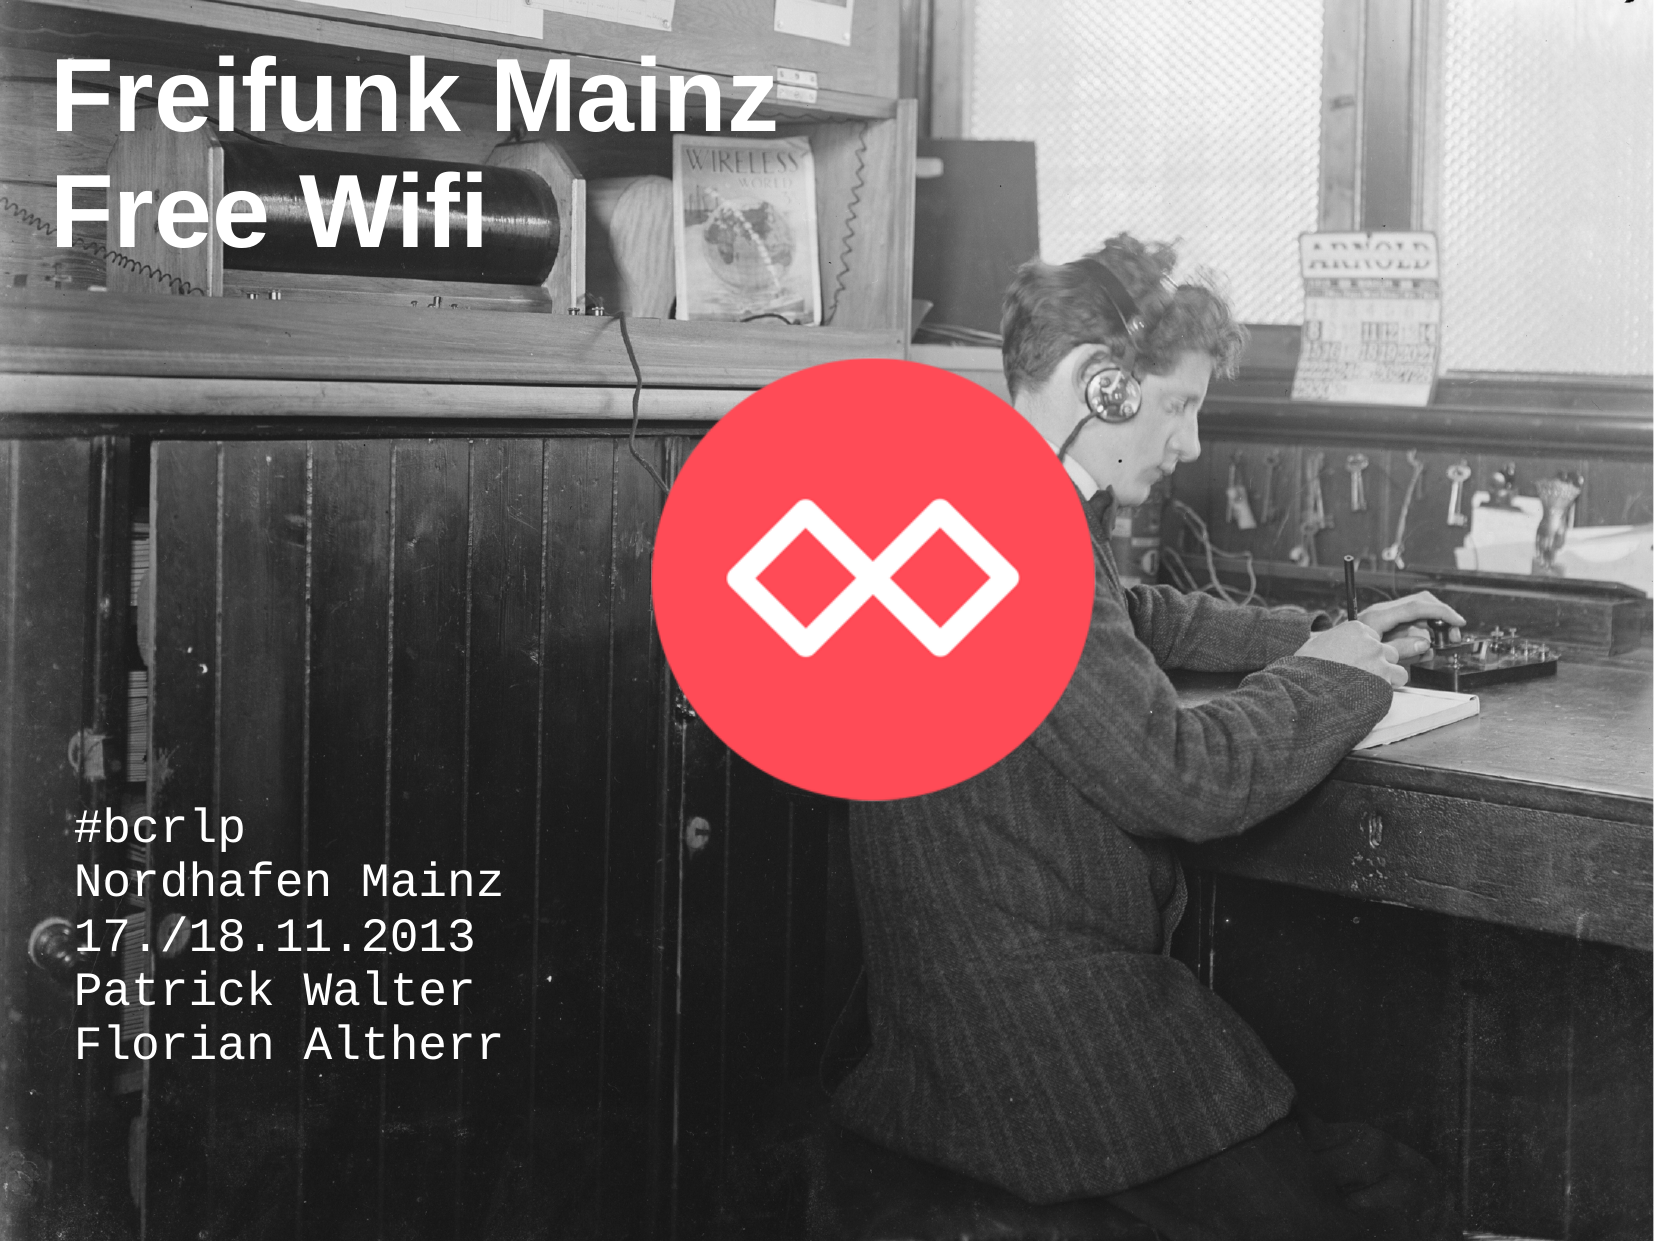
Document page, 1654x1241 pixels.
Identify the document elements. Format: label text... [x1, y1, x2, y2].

picture [0, 0, 1654, 1241]
text_box Freifunk Mainz Free Wifi [35, 29, 796, 277]
text_box #bcrlp Nordhafen Mainz 17./18.11.2013 Patrick Walter Florian Altherr [59, 794, 549, 1083]
